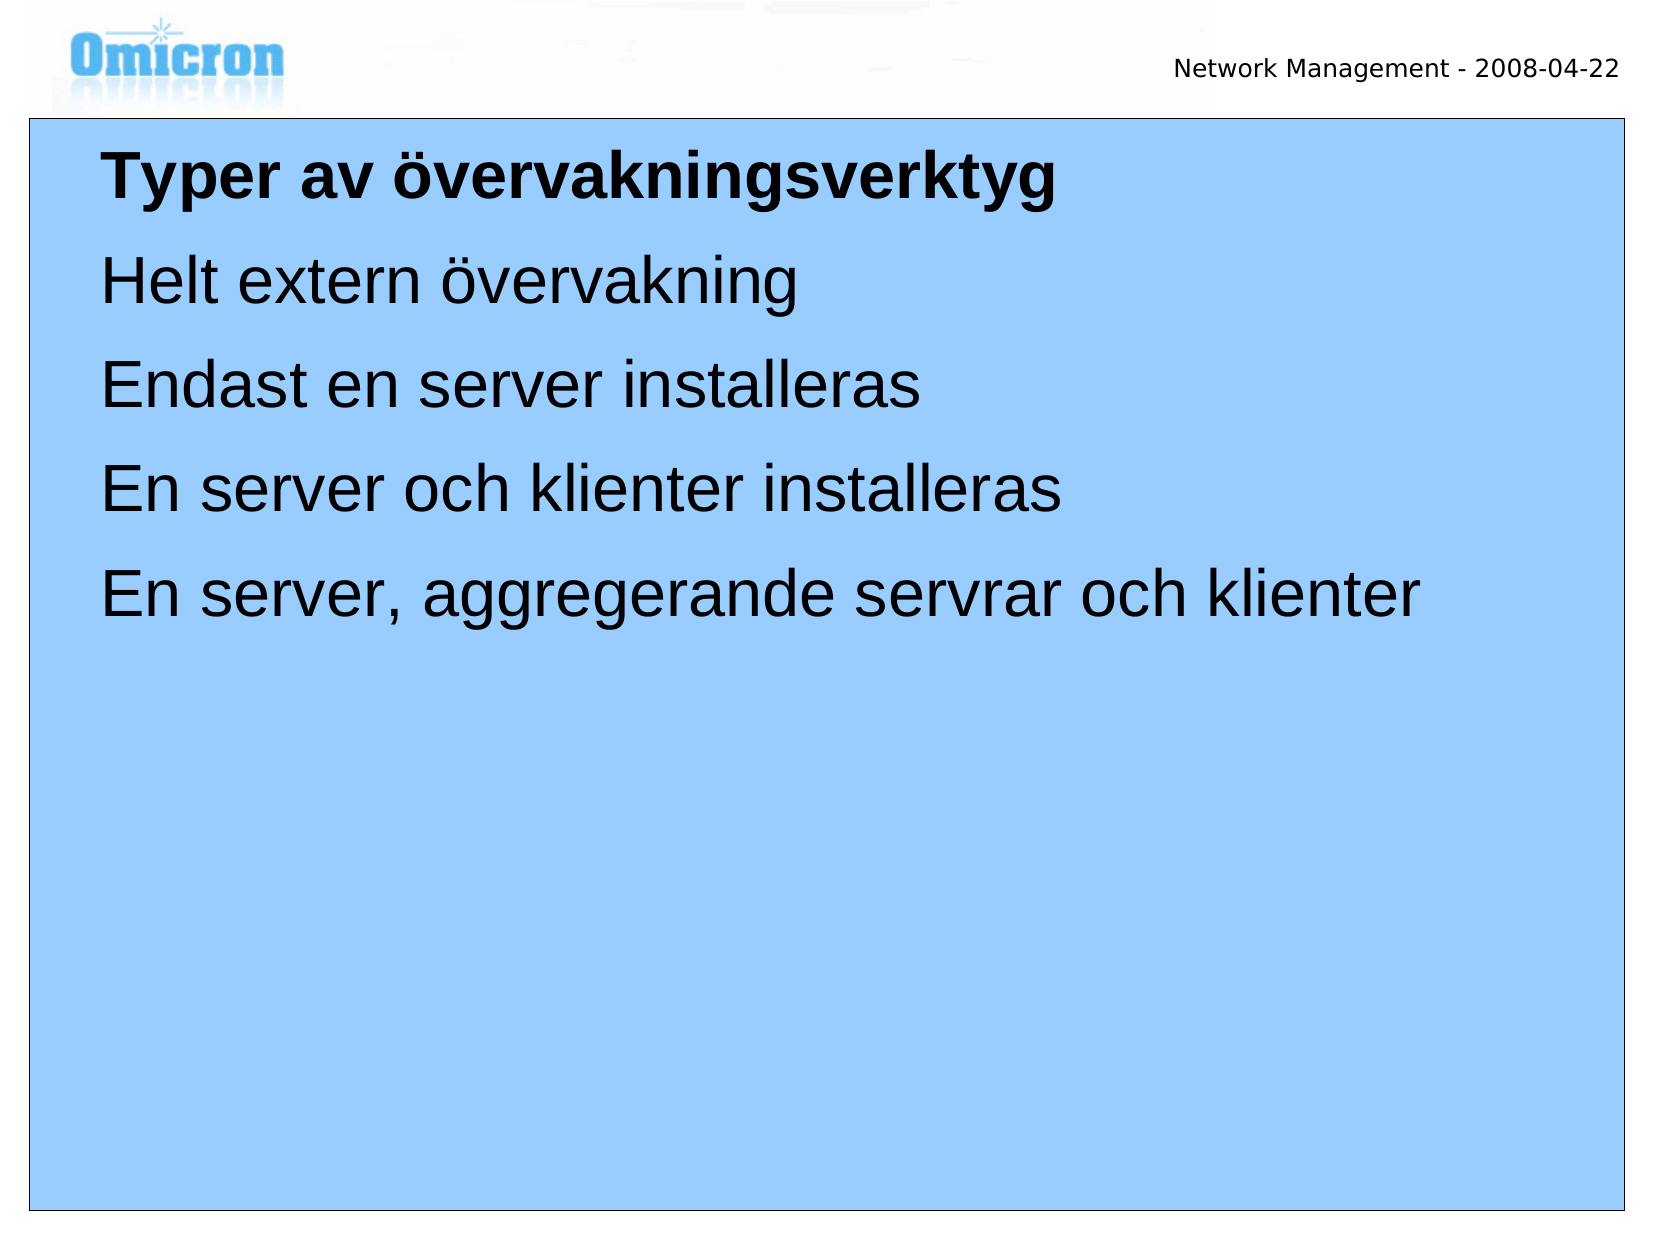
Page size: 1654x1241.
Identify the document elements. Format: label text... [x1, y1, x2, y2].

picture [29, 0, 1211, 118]
text_box [29, 118, 1625, 1211]
list Typer av övervakningsverktyg Helt extern övervakning Endast en server installeras En server och klienter installeras En server, aggregerande servrar och klienter [82, 138, 1571, 1141]
text_box Network Management - 2008-04-22 [1158, 46, 1636, 91]
